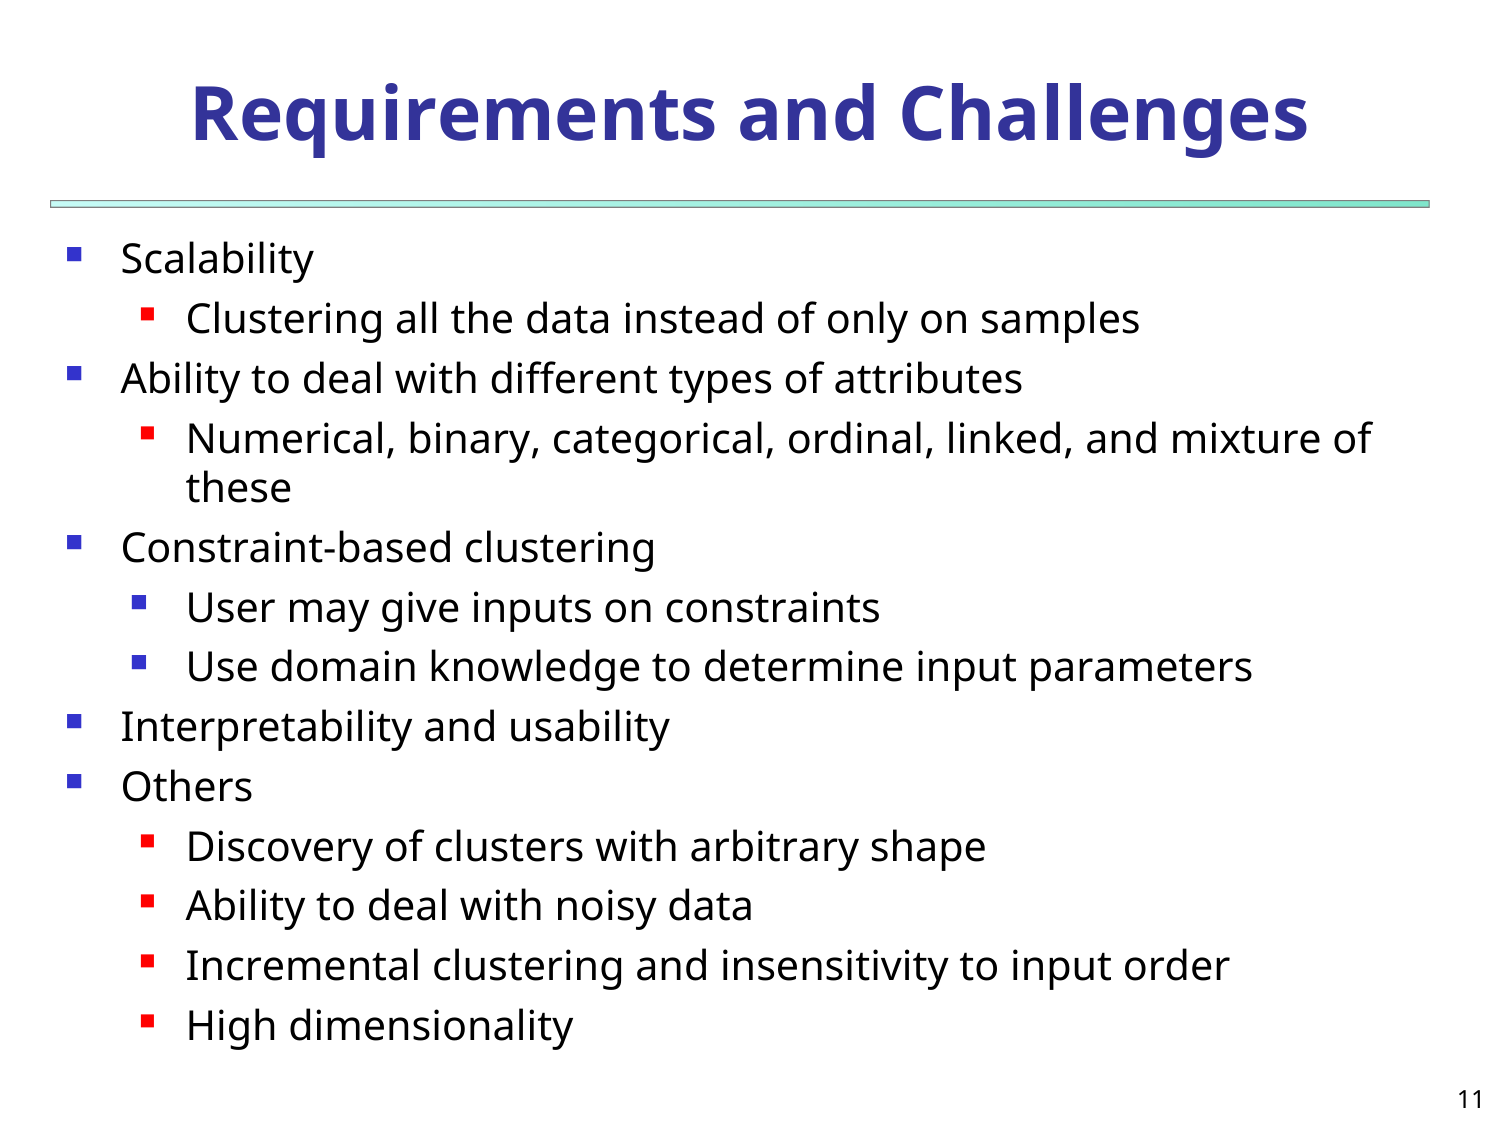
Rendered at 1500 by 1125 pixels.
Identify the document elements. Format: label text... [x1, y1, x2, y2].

title Requirements and Challenges [0, 57, 1500, 163]
list Scalability Clustering all the data instead of only on samples Ability to deal with different types of attributes Numerical, binary, categorical, ordinal, linked, and mixture of these Constraint-based clustering User may give inputs on constraints Use domain knowledge to determine input parameters Interpretability and usability Others Discovery of clusters with arbitrary shape Ability to deal with noisy data Incremental clustering and insensitivity to input order High dimensionality [49, 224, 1438, 1066]
text_box 18 [1187, 1062, 1500, 1125]
